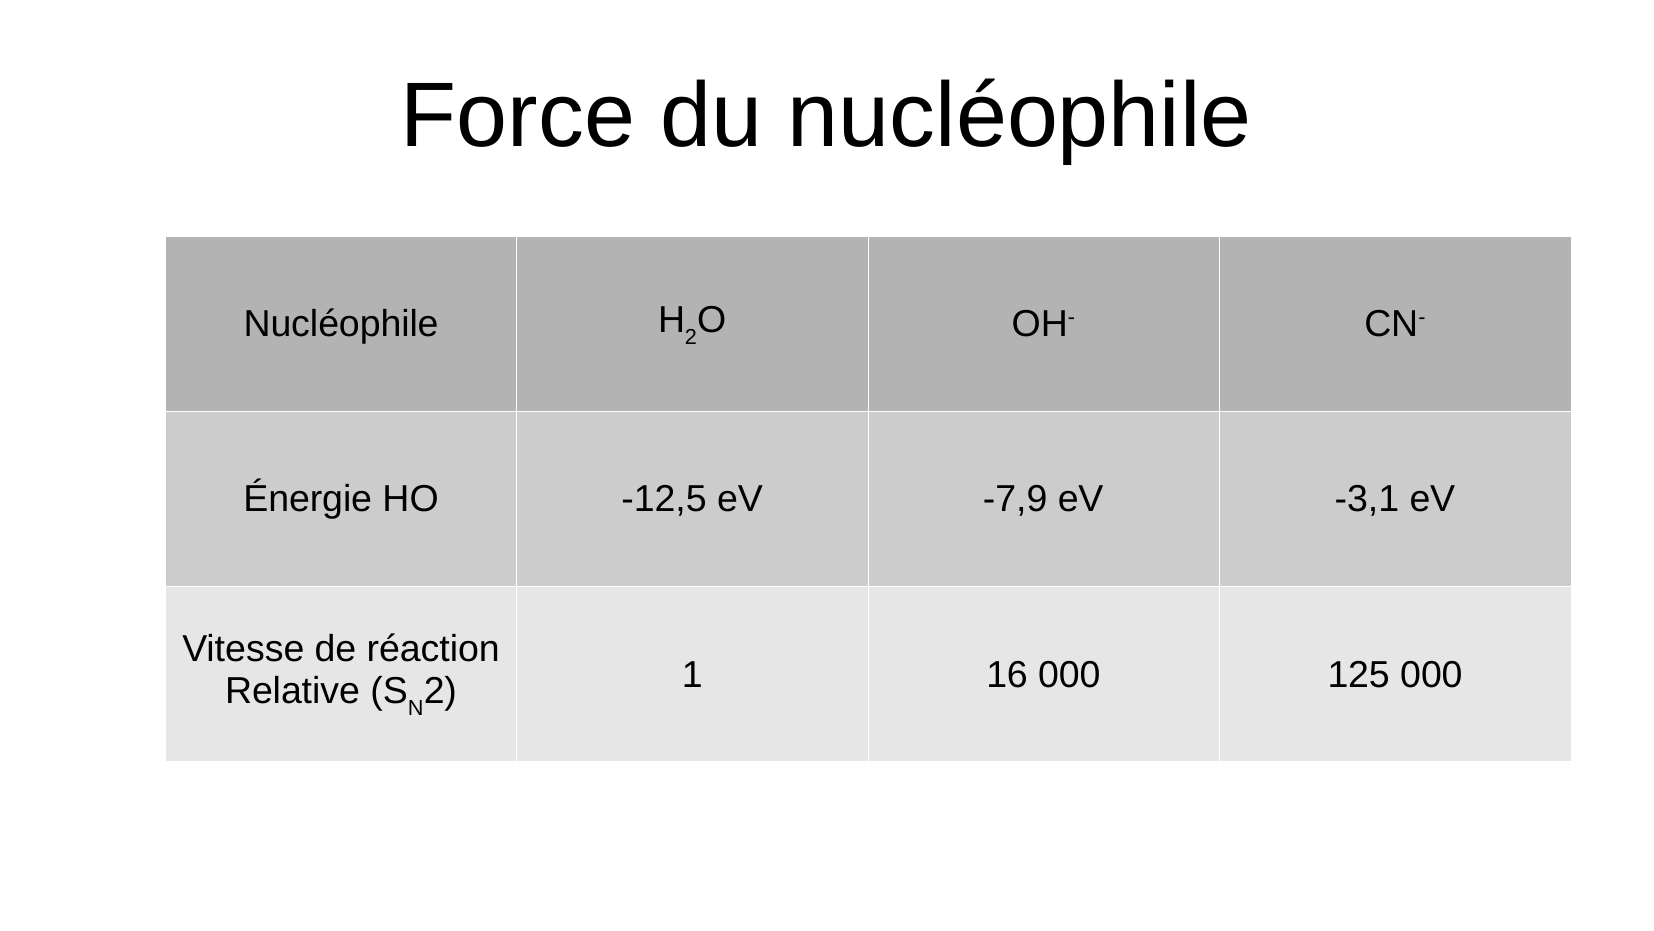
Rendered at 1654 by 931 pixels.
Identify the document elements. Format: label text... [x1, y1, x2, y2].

table_cell -7,9 eV [869, 412, 1219, 586]
table_cell Vitesse de réaction Relative (SN2) [166, 587, 516, 761]
table_cell Énergie HO [166, 412, 516, 586]
table_cell 16 000 [869, 587, 1219, 761]
table_cell -12,5 eV [517, 412, 868, 586]
table_header OH- [869, 237, 1219, 411]
table_cell 125 000 [1220, 587, 1571, 761]
table_header H2O [517, 237, 868, 411]
table_cell 1 [517, 587, 868, 761]
table_header Nucléophile [166, 237, 516, 411]
table_header CN- [1220, 237, 1571, 411]
table_cell -3,1 eV [1220, 412, 1571, 586]
title Force du nucléophile [82, 37, 1571, 193]
